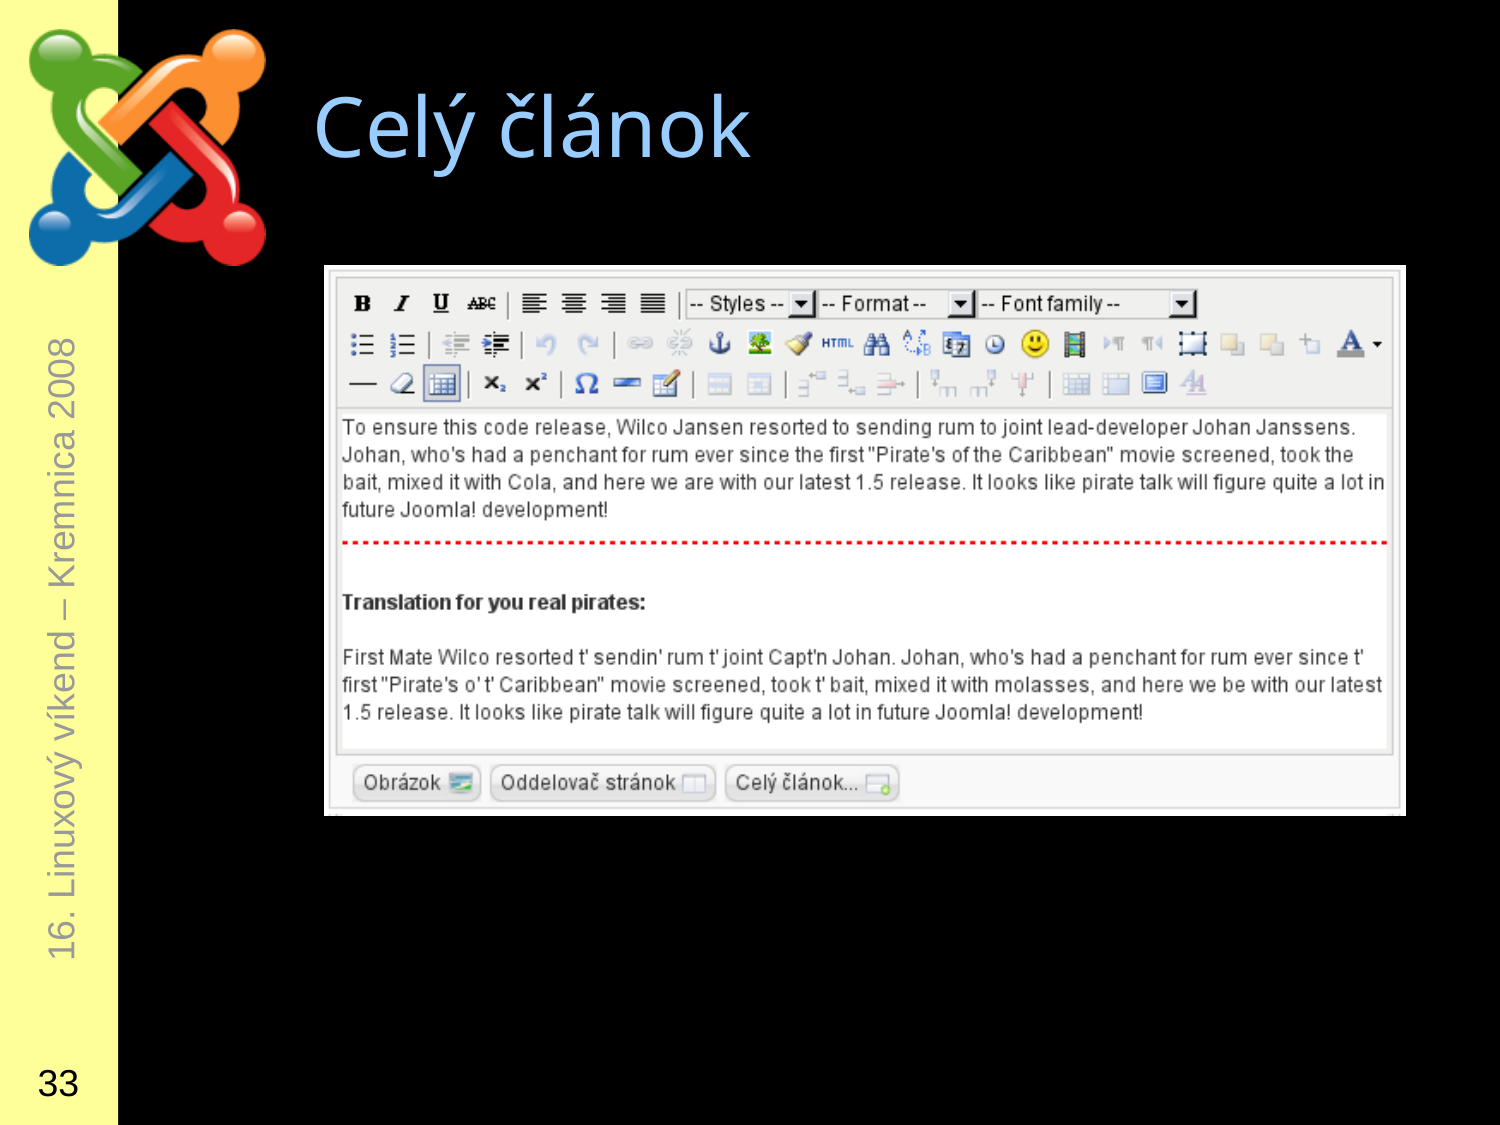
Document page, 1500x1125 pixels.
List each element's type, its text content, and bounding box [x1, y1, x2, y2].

picture [324, 265, 1406, 816]
title Celý článok [312, 24, 1450, 226]
picture [29, 29, 266, 266]
